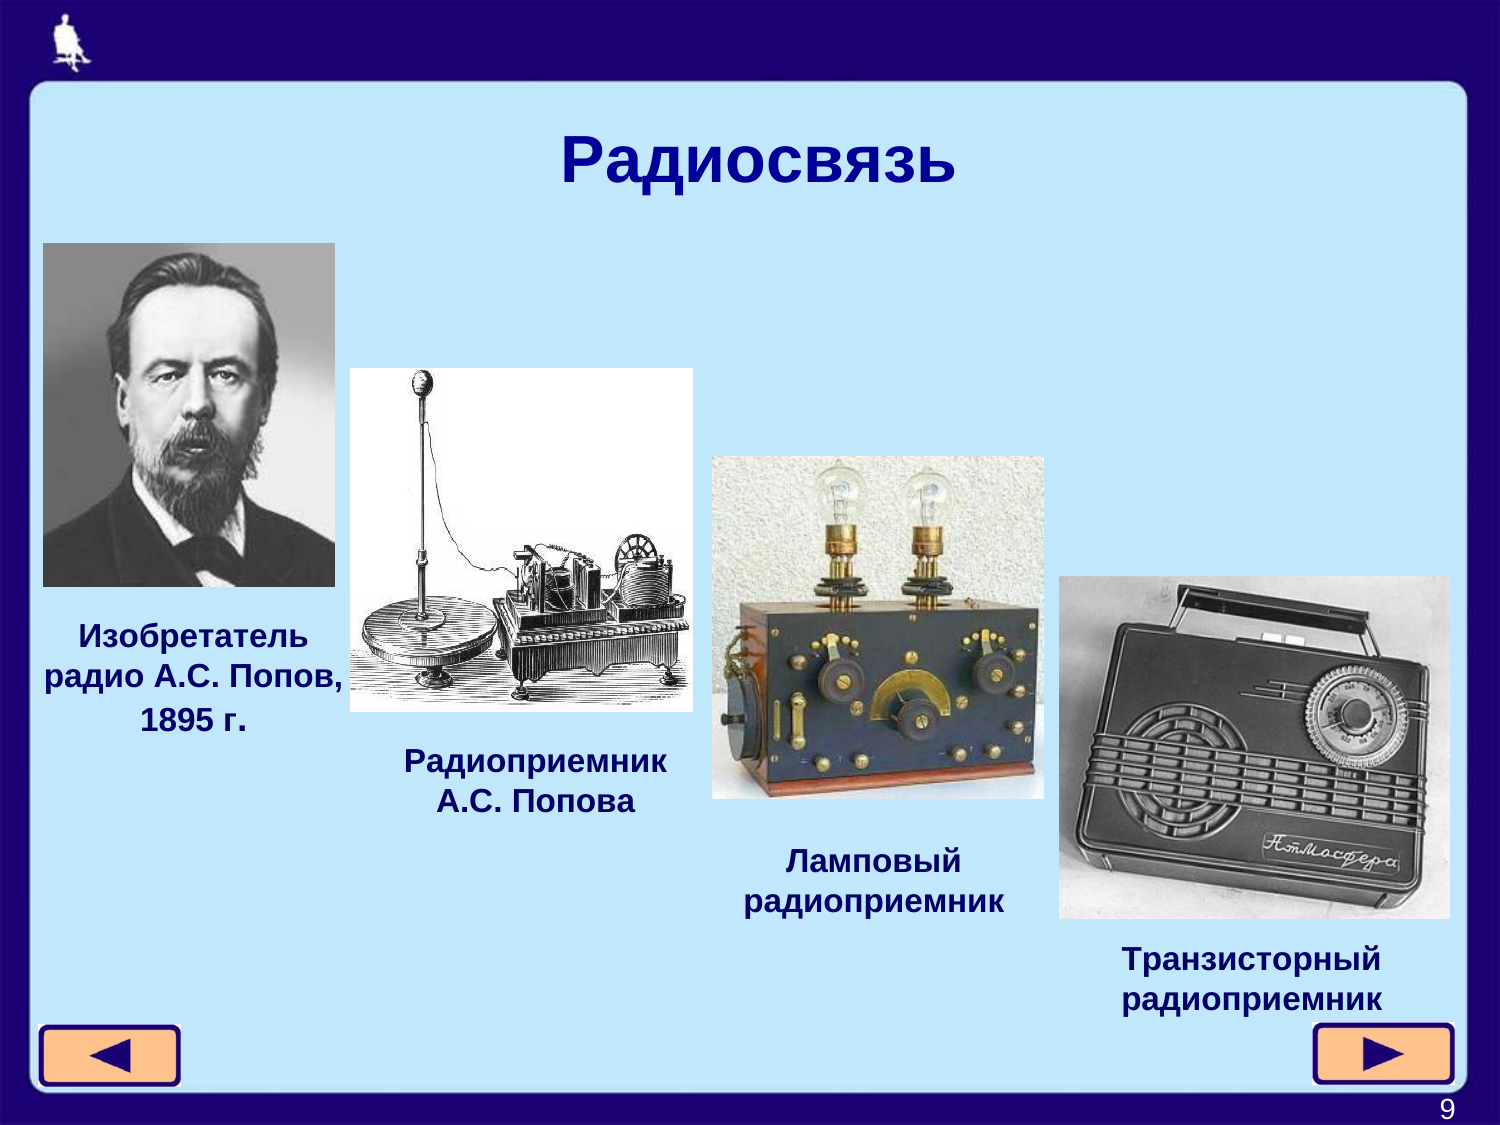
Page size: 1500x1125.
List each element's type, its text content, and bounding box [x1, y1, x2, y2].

text_box Транзисторный радиоприемник [1056, 929, 1447, 1025]
text_box Изобретатель радио А.С. Попов, 1895 г. [12, 606, 376, 747]
text_box Ламповый радиоприемник [679, 831, 1070, 927]
picture [0, 0, 1500, 1125]
text_box <номер> [1120, 1082, 1471, 1125]
text_box Радиоприемник А.С. Попова [383, 731, 688, 827]
title Радиосвязь [75, 62, 1426, 250]
